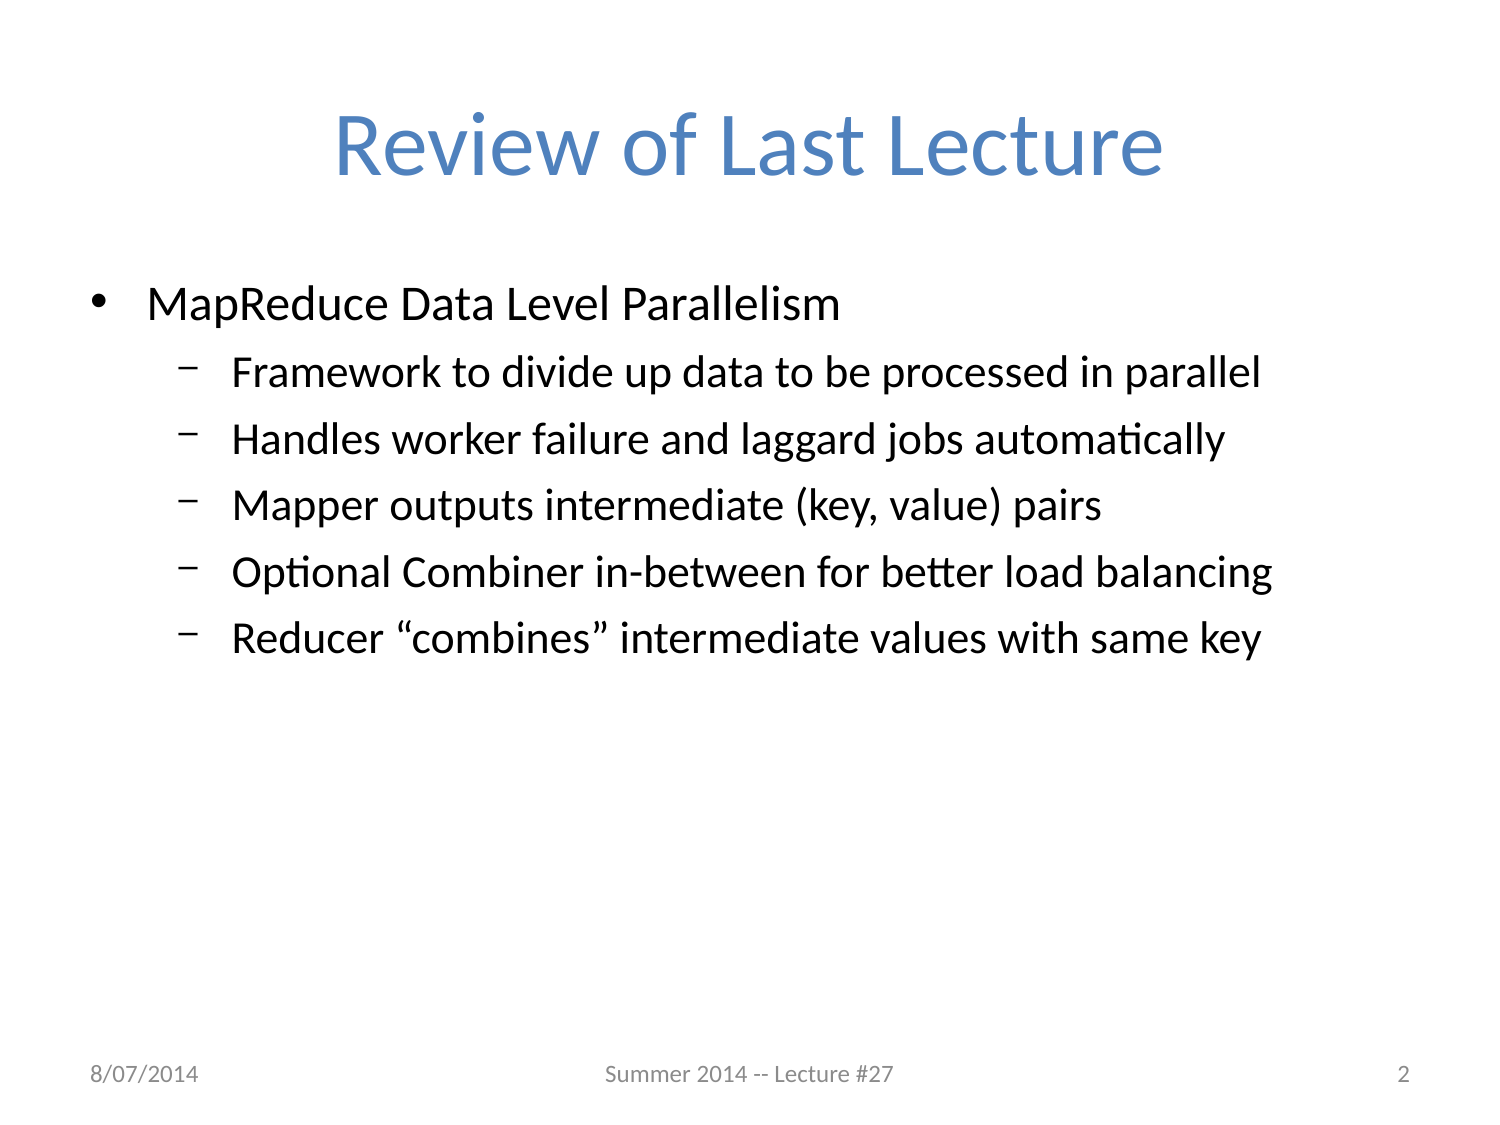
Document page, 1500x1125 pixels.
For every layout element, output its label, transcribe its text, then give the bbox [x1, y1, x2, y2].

slide_number 8/07/2014 [75, 1042, 425, 1103]
footer Summer 2014 -- Lecture #27 [512, 1042, 988, 1103]
list MapReduce Data Level Parallelism Framework to divide up data to be processed in parallel Handles worker failure and laggard jobs automatically Mapper outputs intermediate (key, value) pairs Optional Combiner in-between for better load balancing Reducer “combines” intermediate values with same key [75, 262, 1425, 1073]
slide_number <number> [1074, 1042, 1425, 1103]
title Review of Last Lecture [75, 45, 1425, 233]
